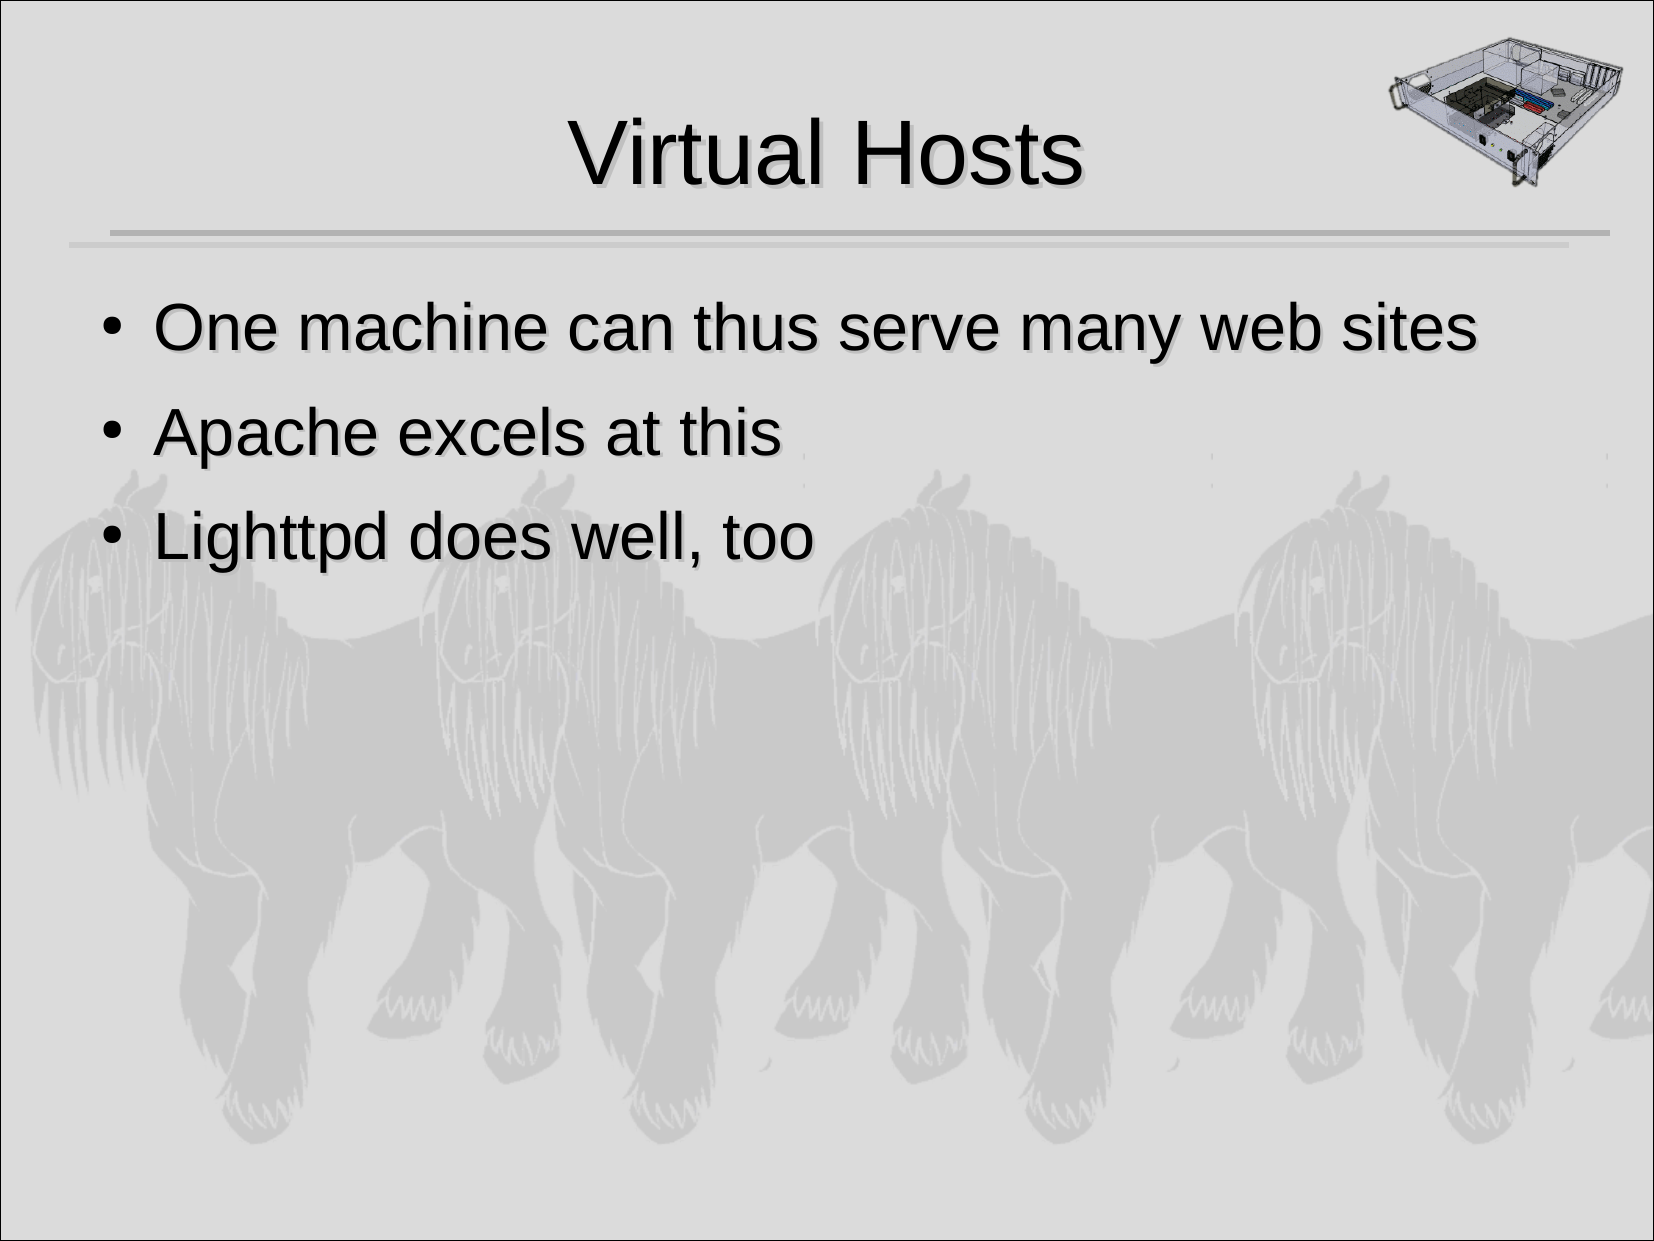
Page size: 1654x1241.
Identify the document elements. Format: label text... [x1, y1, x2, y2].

picture [1387, 36, 1624, 188]
list One machine can thus serve many web sites Apache excels at this Lighttpd does well, too [82, 290, 1571, 1094]
title Virtual Hosts [82, 56, 1571, 250]
